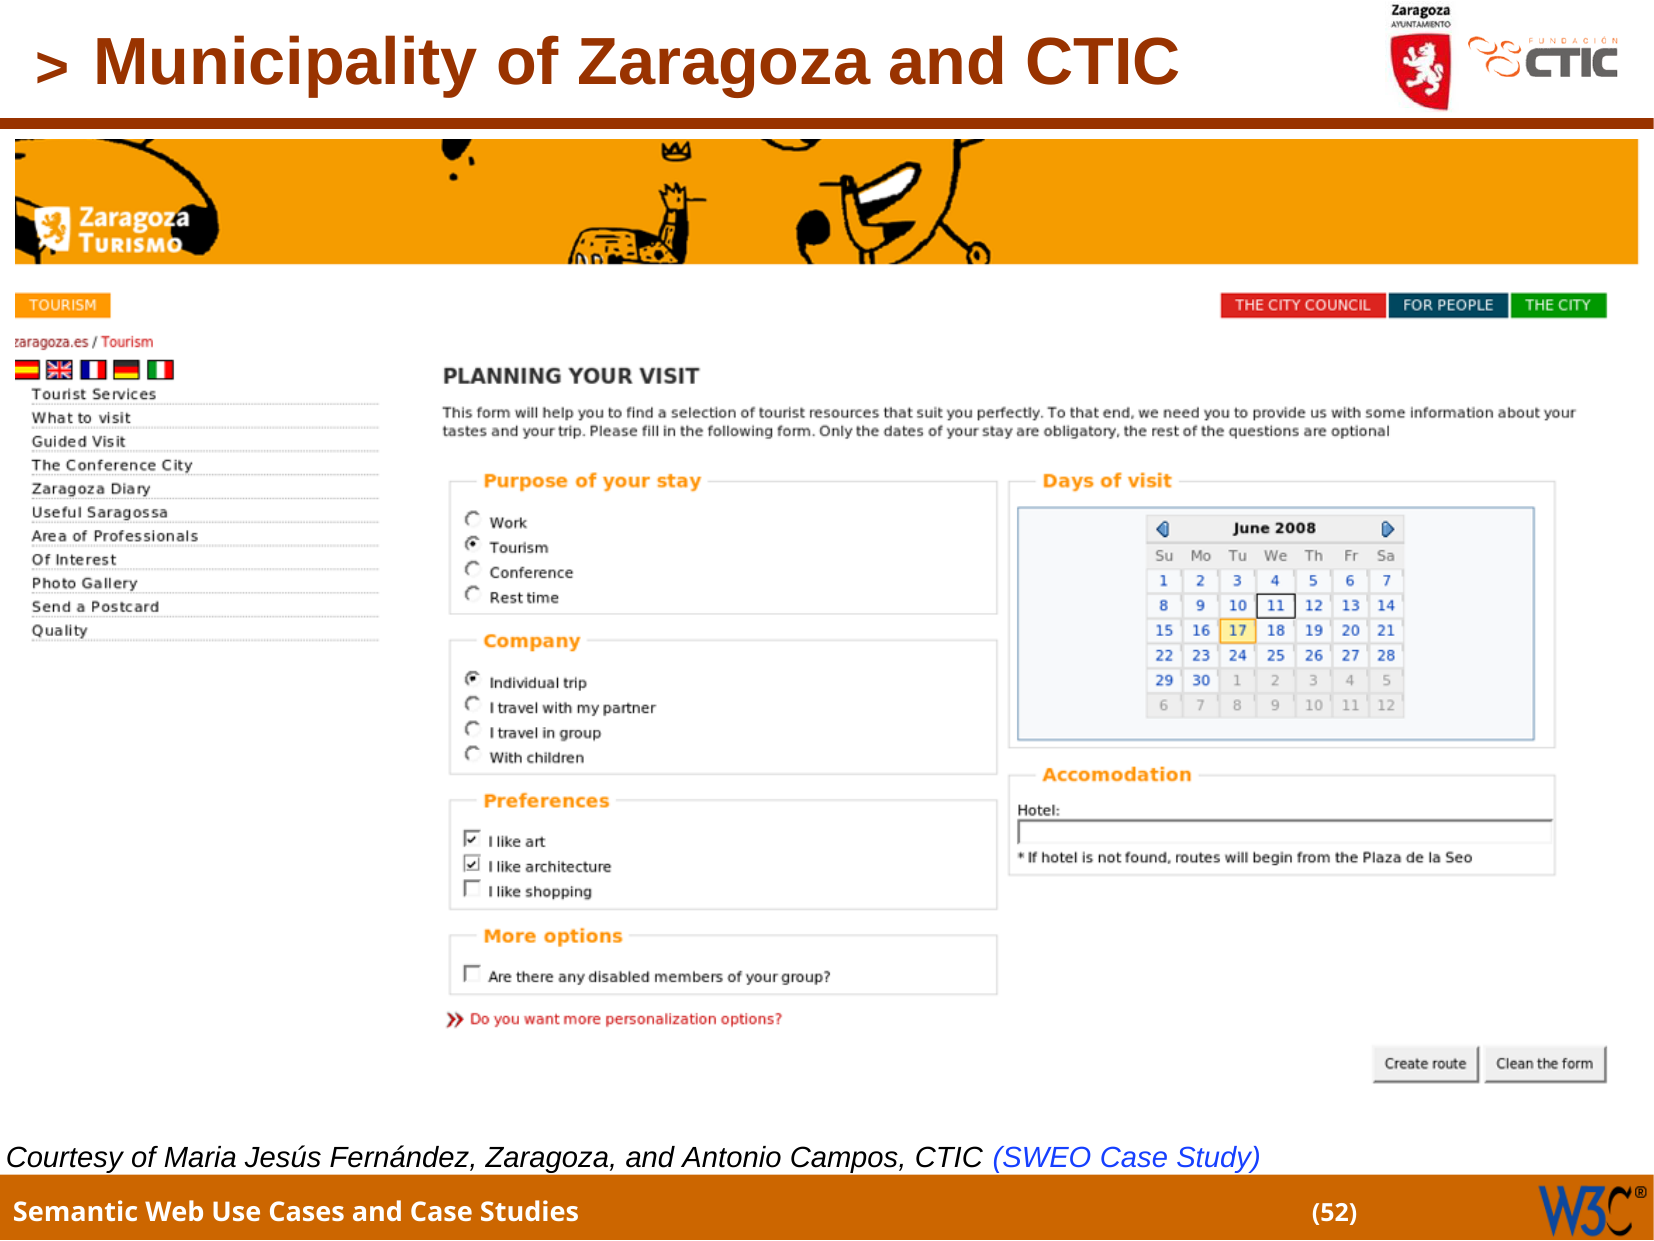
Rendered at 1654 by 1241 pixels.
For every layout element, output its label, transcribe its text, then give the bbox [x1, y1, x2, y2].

text_box Courtesy of Maria Jesús Fernández, Zaragoza, and Antonio Campos, CTIC (SWEO Case Study) [5, 1139, 1260, 1173]
picture [1378, 0, 1631, 118]
picture [15, 139, 1641, 1116]
picture [1535, 1183, 1651, 1240]
title Municipality of Zaragoza and CTIC [93, 0, 1339, 124]
